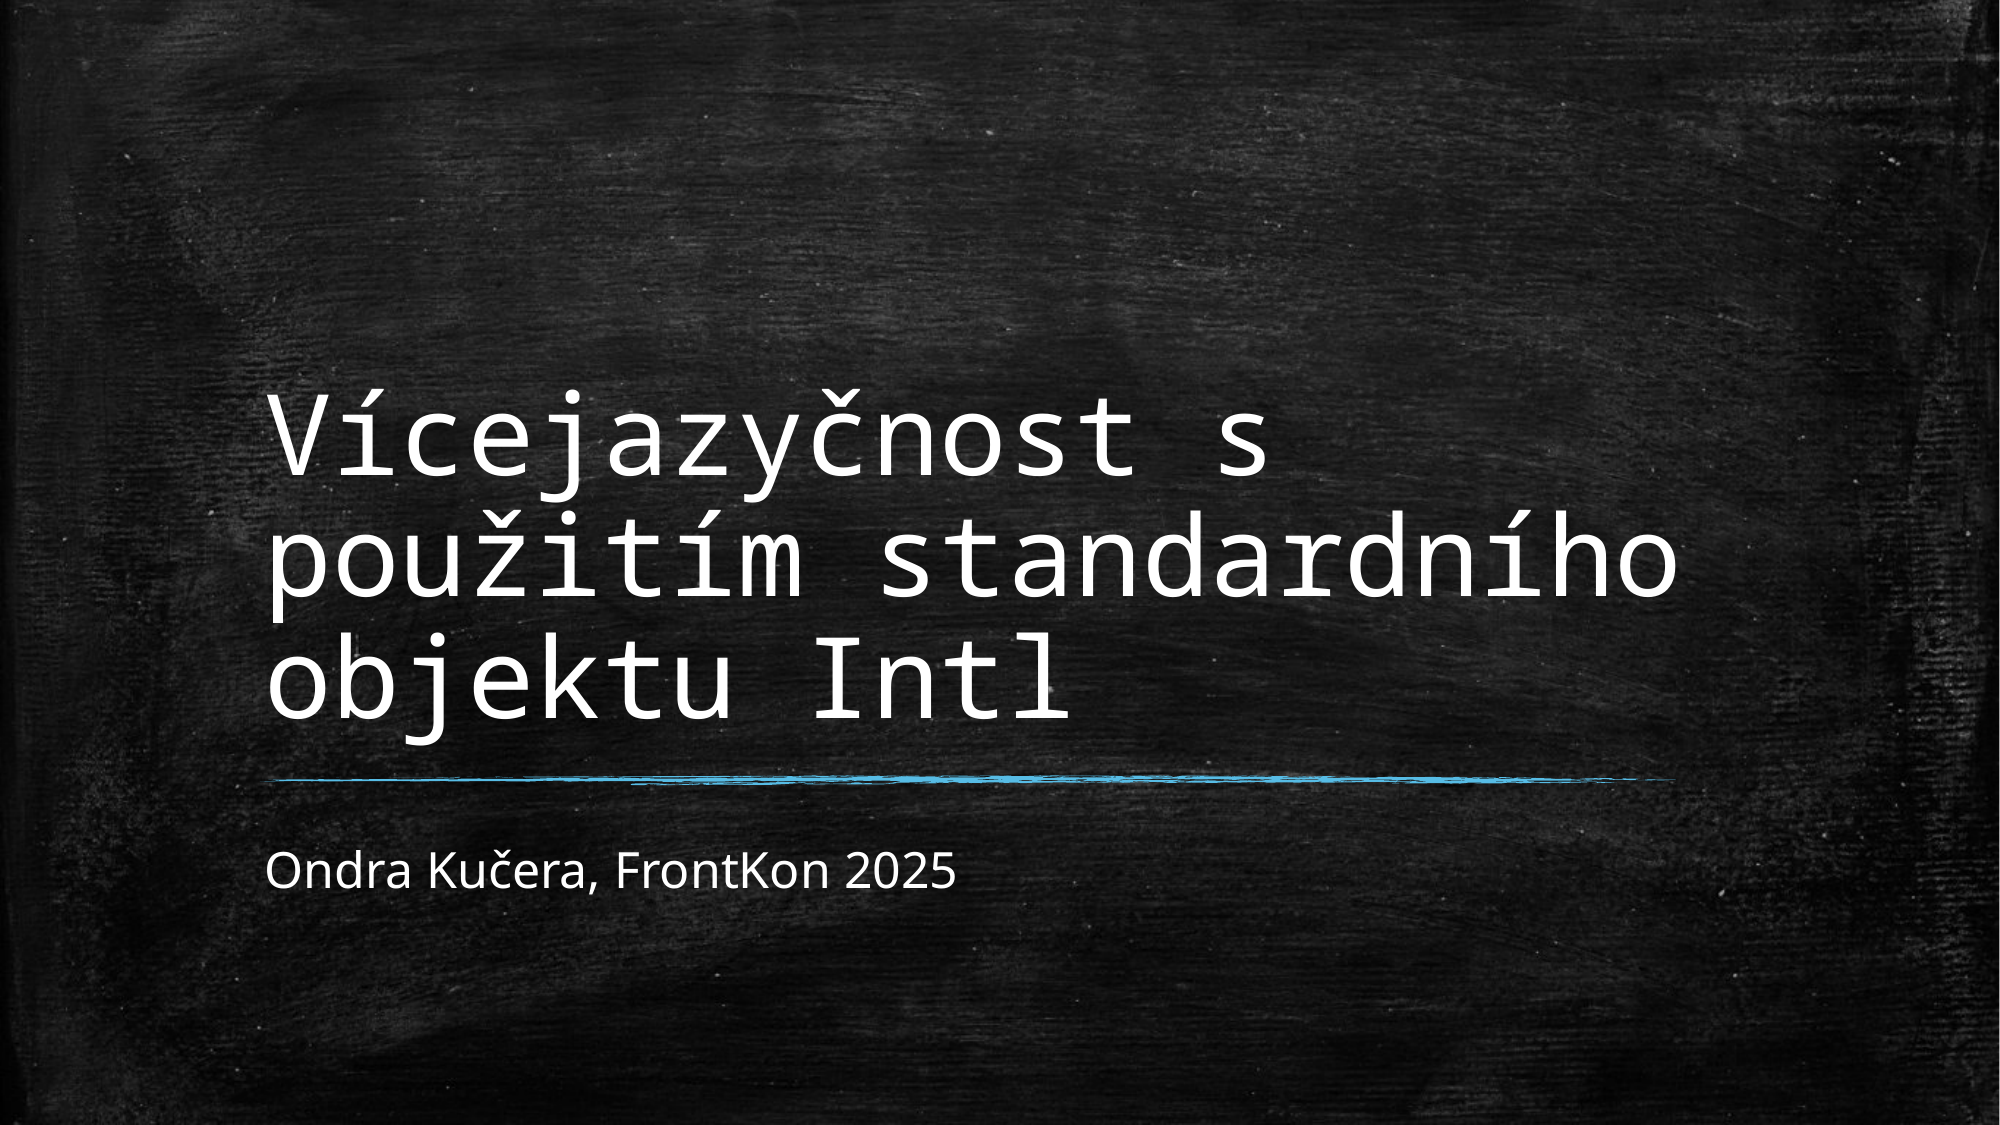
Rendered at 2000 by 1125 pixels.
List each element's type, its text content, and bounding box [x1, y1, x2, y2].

subtitle Ondra Kučera, FrontKon 2025 [249, 837, 1750, 1013]
picture [0, 0, 2000, 1125]
title Vícejazyčnost s použitím standardního objektu Intl [249, 312, 1750, 750]
